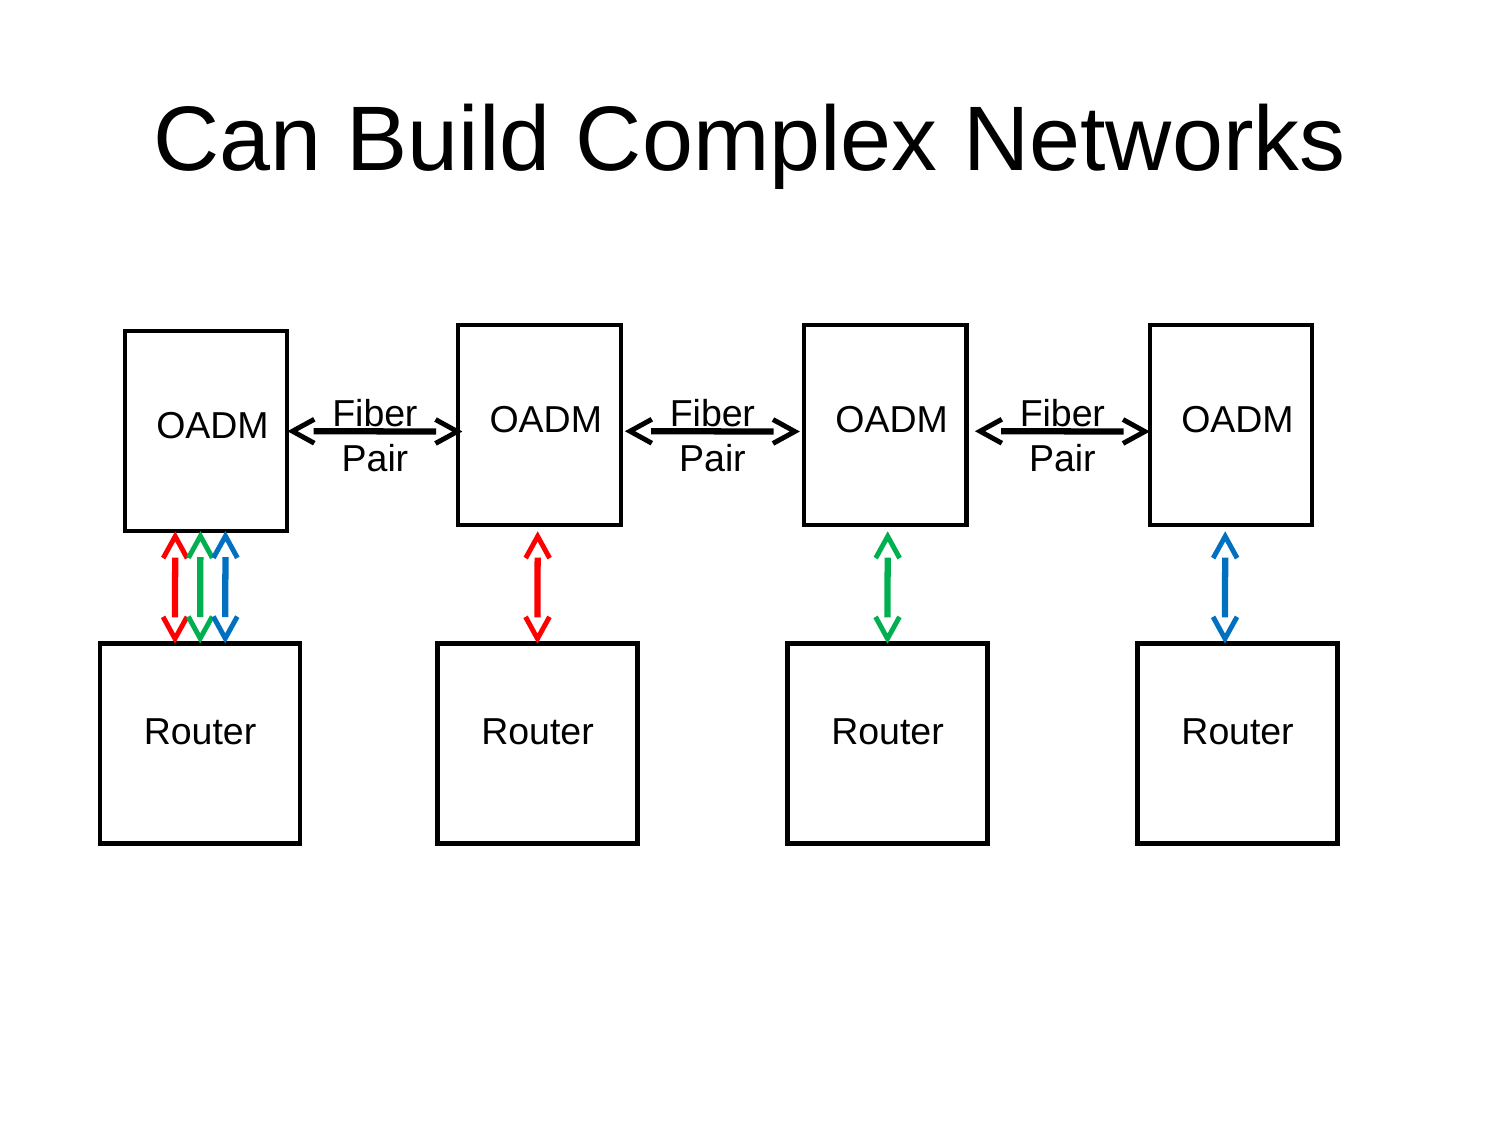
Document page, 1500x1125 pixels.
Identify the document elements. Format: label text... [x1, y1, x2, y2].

text_box Router [1140, 699, 1335, 761]
text_box OADM [112, 393, 312, 455]
text_box OADM [791, 387, 992, 448]
text_box Router [790, 699, 985, 761]
text_box Fiber Pair [649, 381, 775, 487]
text_box OADM [1137, 387, 1338, 448]
text_box Fiber Pair [312, 381, 438, 487]
text_box Router [440, 699, 635, 761]
text_box Fiber Pair [999, 381, 1126, 487]
text_box Router [102, 699, 298, 761]
text_box OADM [445, 387, 646, 448]
text_box OADM [637, 426, 646, 436]
text_box OADM [300, 424, 312, 438]
title Can Build Complex Networks [75, 45, 1426, 233]
